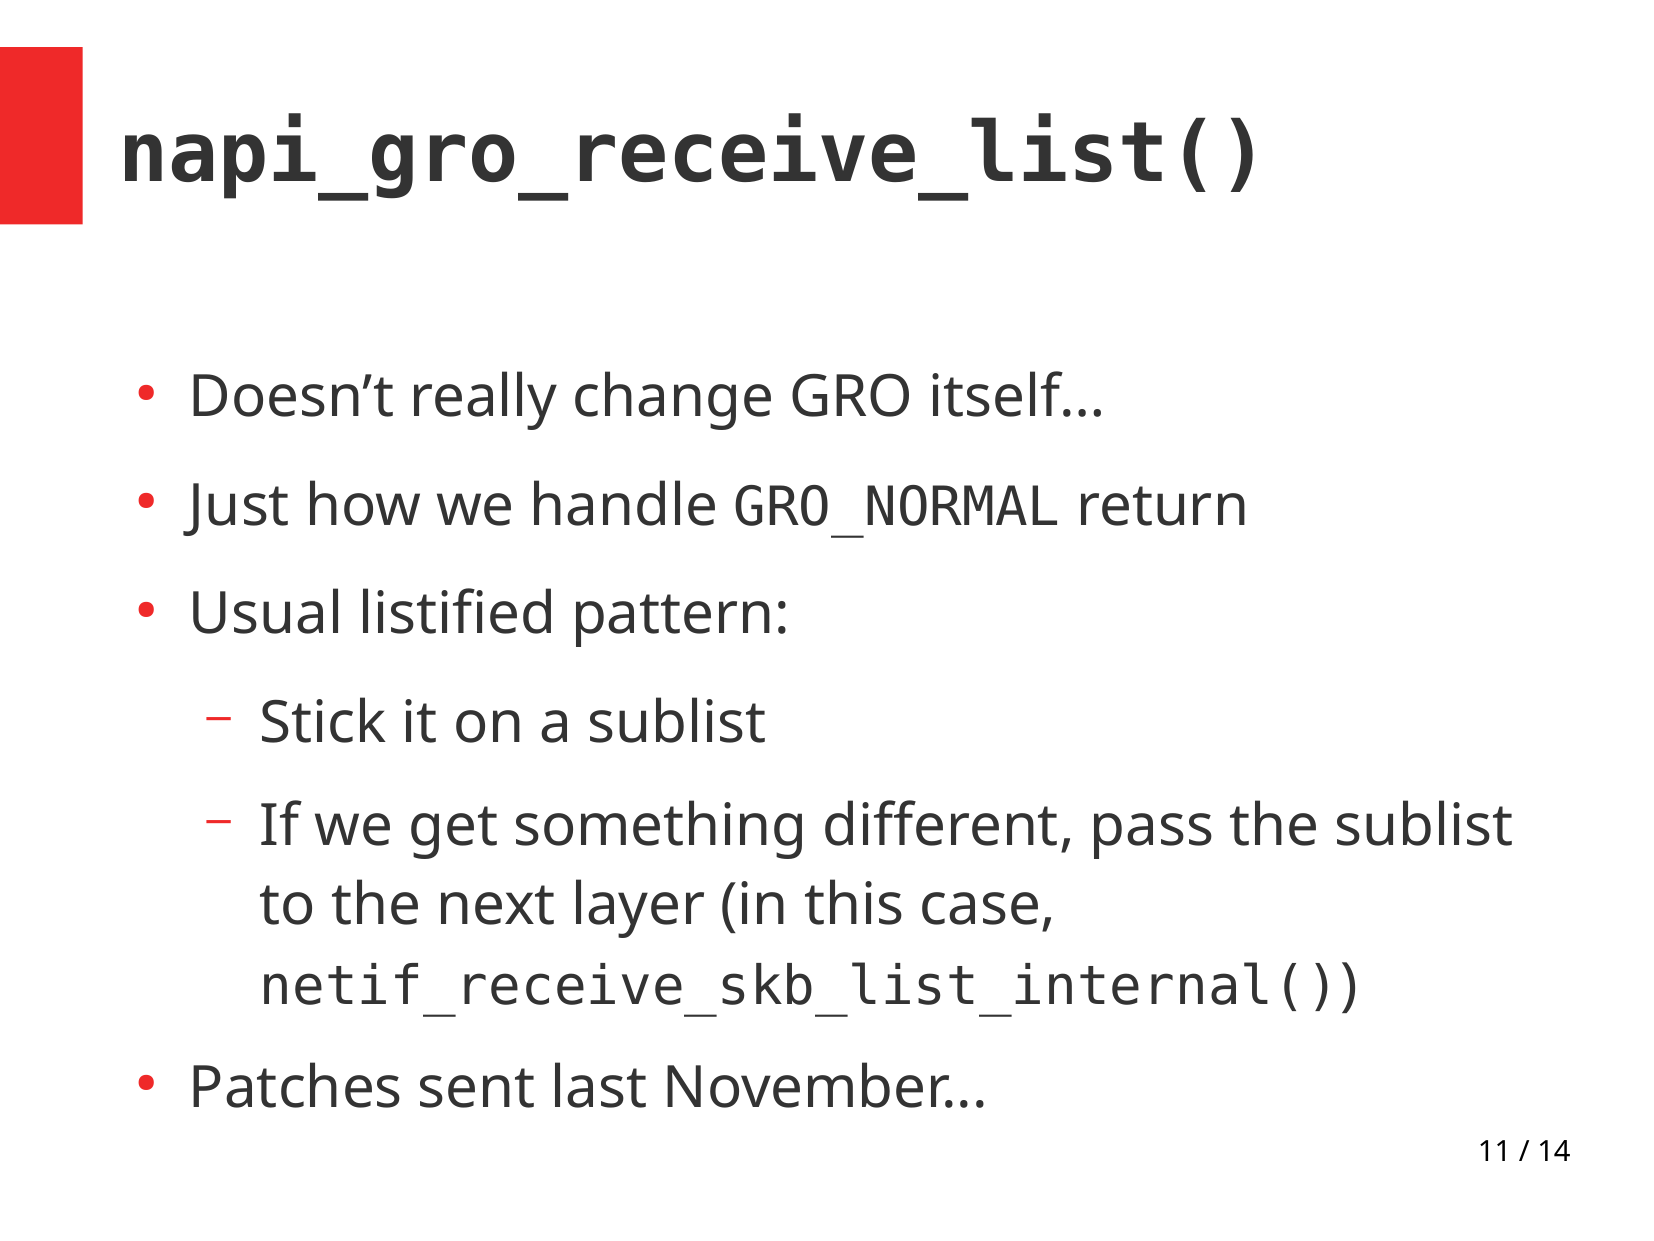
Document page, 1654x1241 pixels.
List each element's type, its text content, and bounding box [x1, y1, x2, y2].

list Doesn’t really change GRO itself… Just how we handle GRO_NORMAL return Usual listified pattern: Stick it on a sublist If we get something different, pass the sublist to the next layer (in this case, netif_receive_skb_list_internal()) Patches sent last November... [118, 354, 1536, 1074]
title napi_gro_receive_list() [118, 49, 1571, 257]
